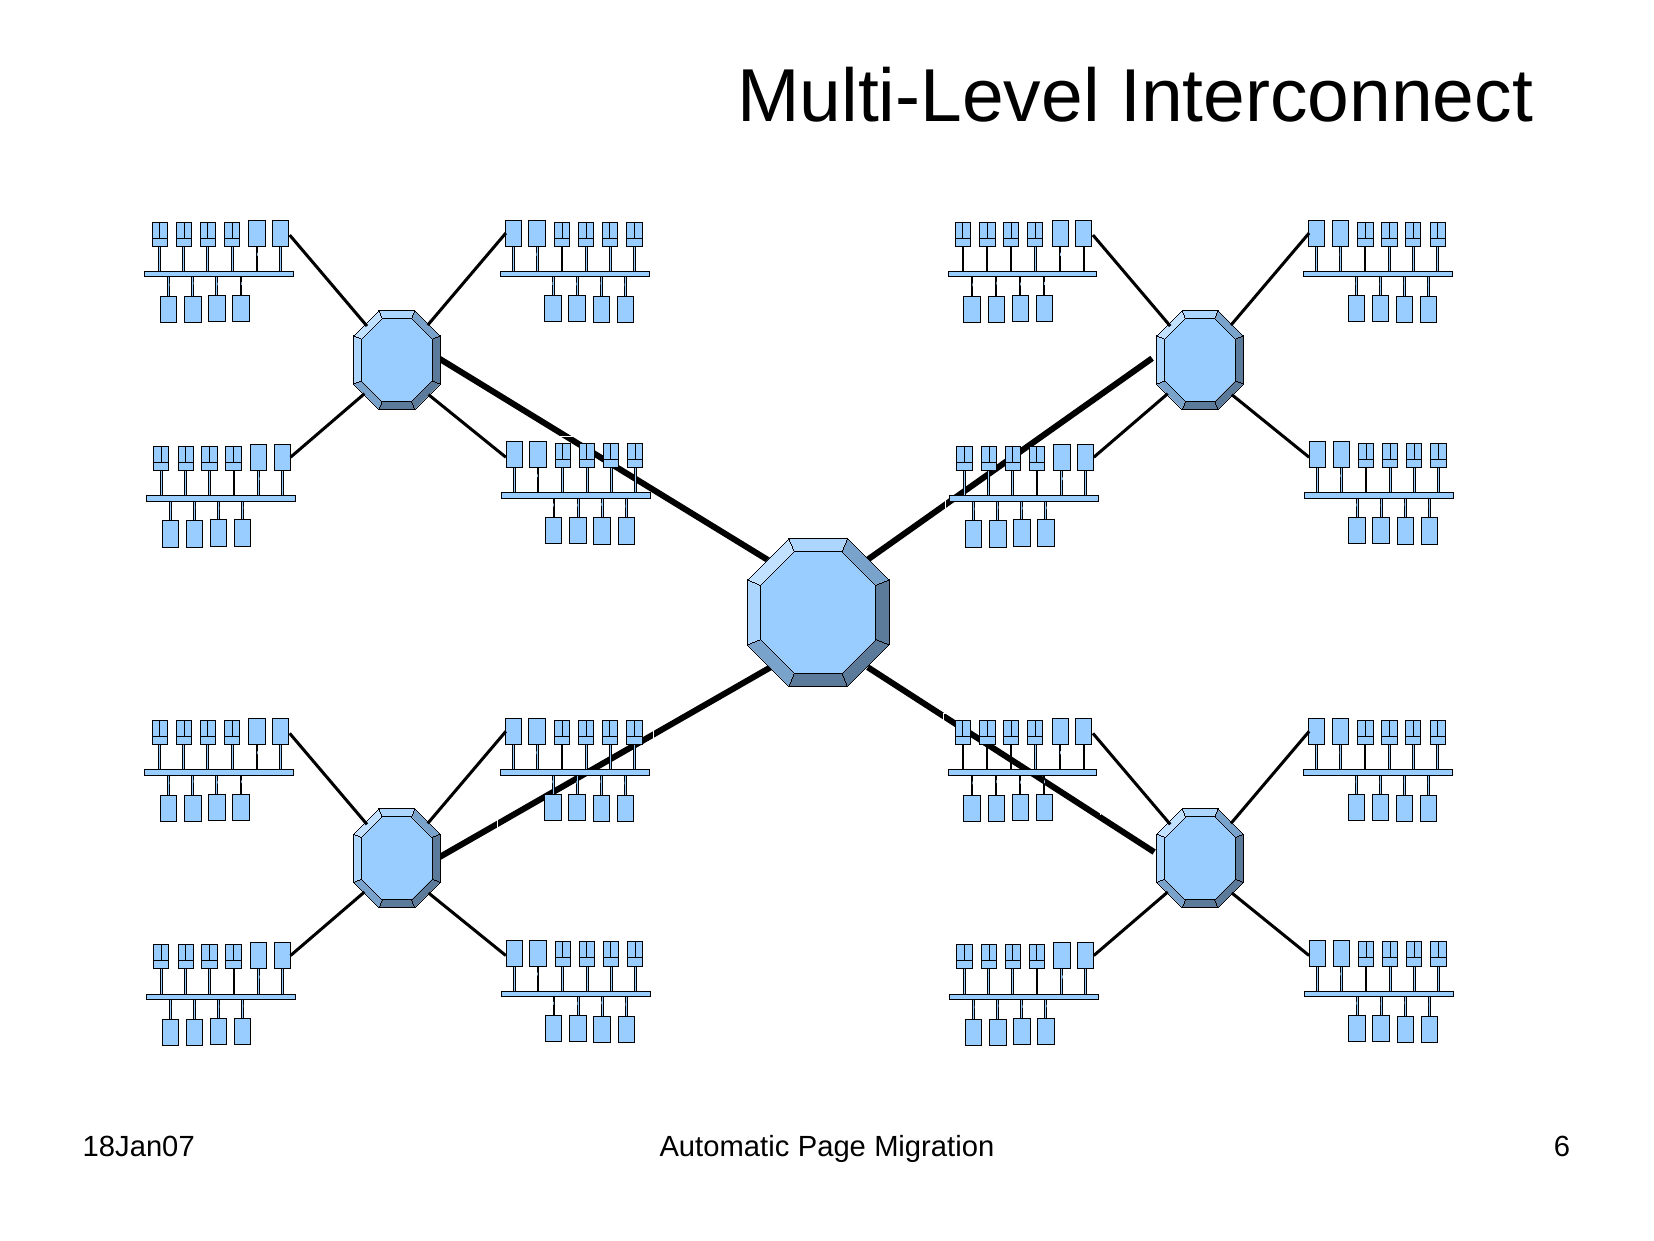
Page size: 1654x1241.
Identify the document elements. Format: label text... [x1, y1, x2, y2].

text_box [1304, 940, 1454, 1043]
text_box [144, 220, 294, 323]
text_box [948, 220, 1097, 323]
text_box [1304, 441, 1454, 545]
text_box [554, 222, 570, 251]
text_box [1357, 720, 1374, 749]
text_box [225, 944, 242, 973]
text_box [144, 718, 294, 822]
text_box [1358, 941, 1374, 970]
text_box [955, 222, 971, 252]
text_box [747, 538, 890, 687]
text_box [1157, 809, 1244, 908]
text_box [1358, 443, 1374, 472]
text_box [948, 718, 1097, 822]
text_box [1029, 944, 1045, 973]
text_box [1156, 311, 1244, 410]
text_box [949, 444, 1099, 548]
text_box [1303, 220, 1453, 323]
text_box [1075, 220, 1092, 252]
text_box [501, 940, 651, 1043]
text_box [1075, 718, 1092, 750]
text_box [1303, 718, 1453, 822]
text_box [1357, 222, 1374, 251]
text_box [955, 720, 971, 751]
title Multi-Level Interconnect [121, 39, 1534, 153]
text_box [146, 444, 296, 548]
text_box [949, 942, 1099, 1046]
text_box [500, 220, 650, 323]
text_box [554, 720, 570, 749]
text_box [146, 942, 296, 1046]
text_box [225, 446, 242, 475]
text_box [979, 222, 996, 252]
text_box [1003, 720, 1019, 749]
text_box [354, 808, 441, 908]
text_box [501, 441, 651, 545]
text_box [353, 310, 441, 410]
text_box [1003, 222, 1019, 251]
text_box [1029, 446, 1045, 475]
text_box [500, 718, 650, 822]
text_box [979, 720, 996, 750]
